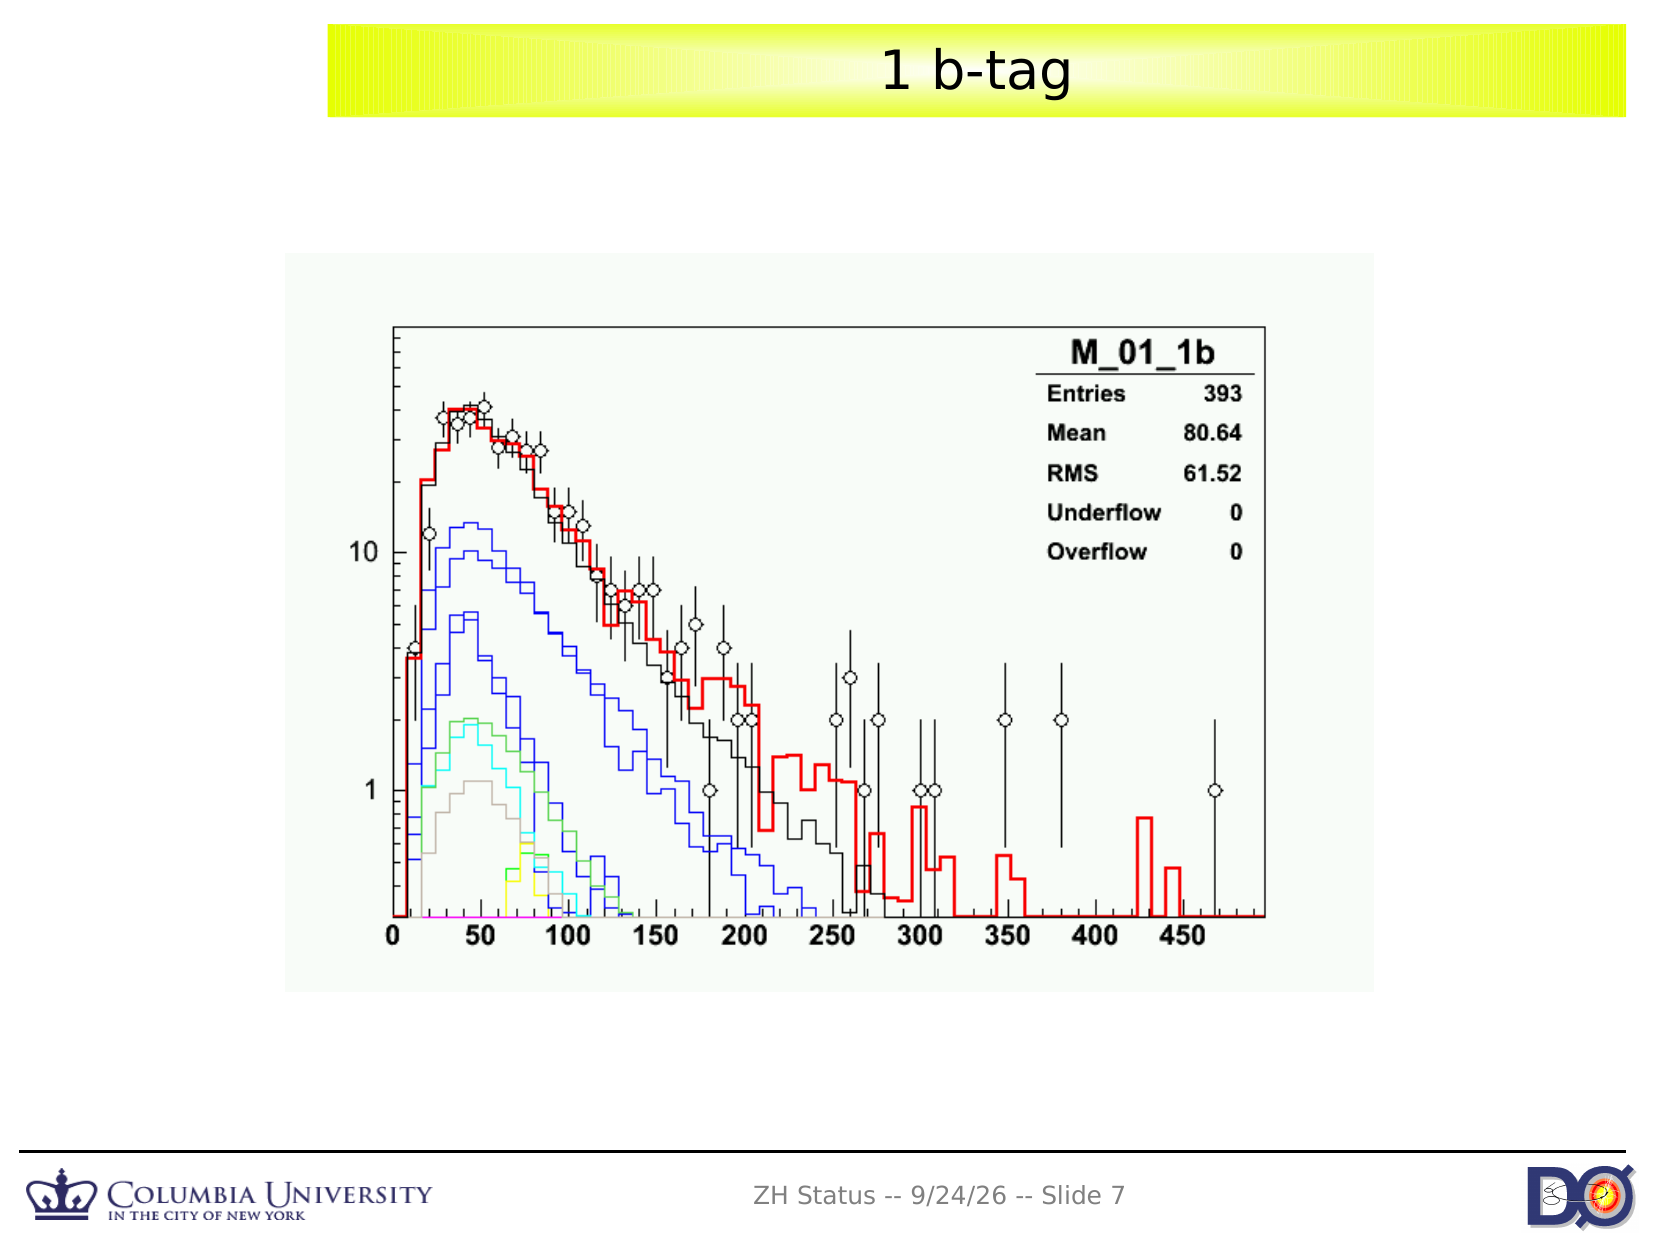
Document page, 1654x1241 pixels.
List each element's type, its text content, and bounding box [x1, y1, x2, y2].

title 1 b-tag [327, 24, 1627, 118]
picture [26, 1168, 433, 1220]
picture [1521, 1163, 1639, 1233]
picture [285, 253, 1374, 992]
